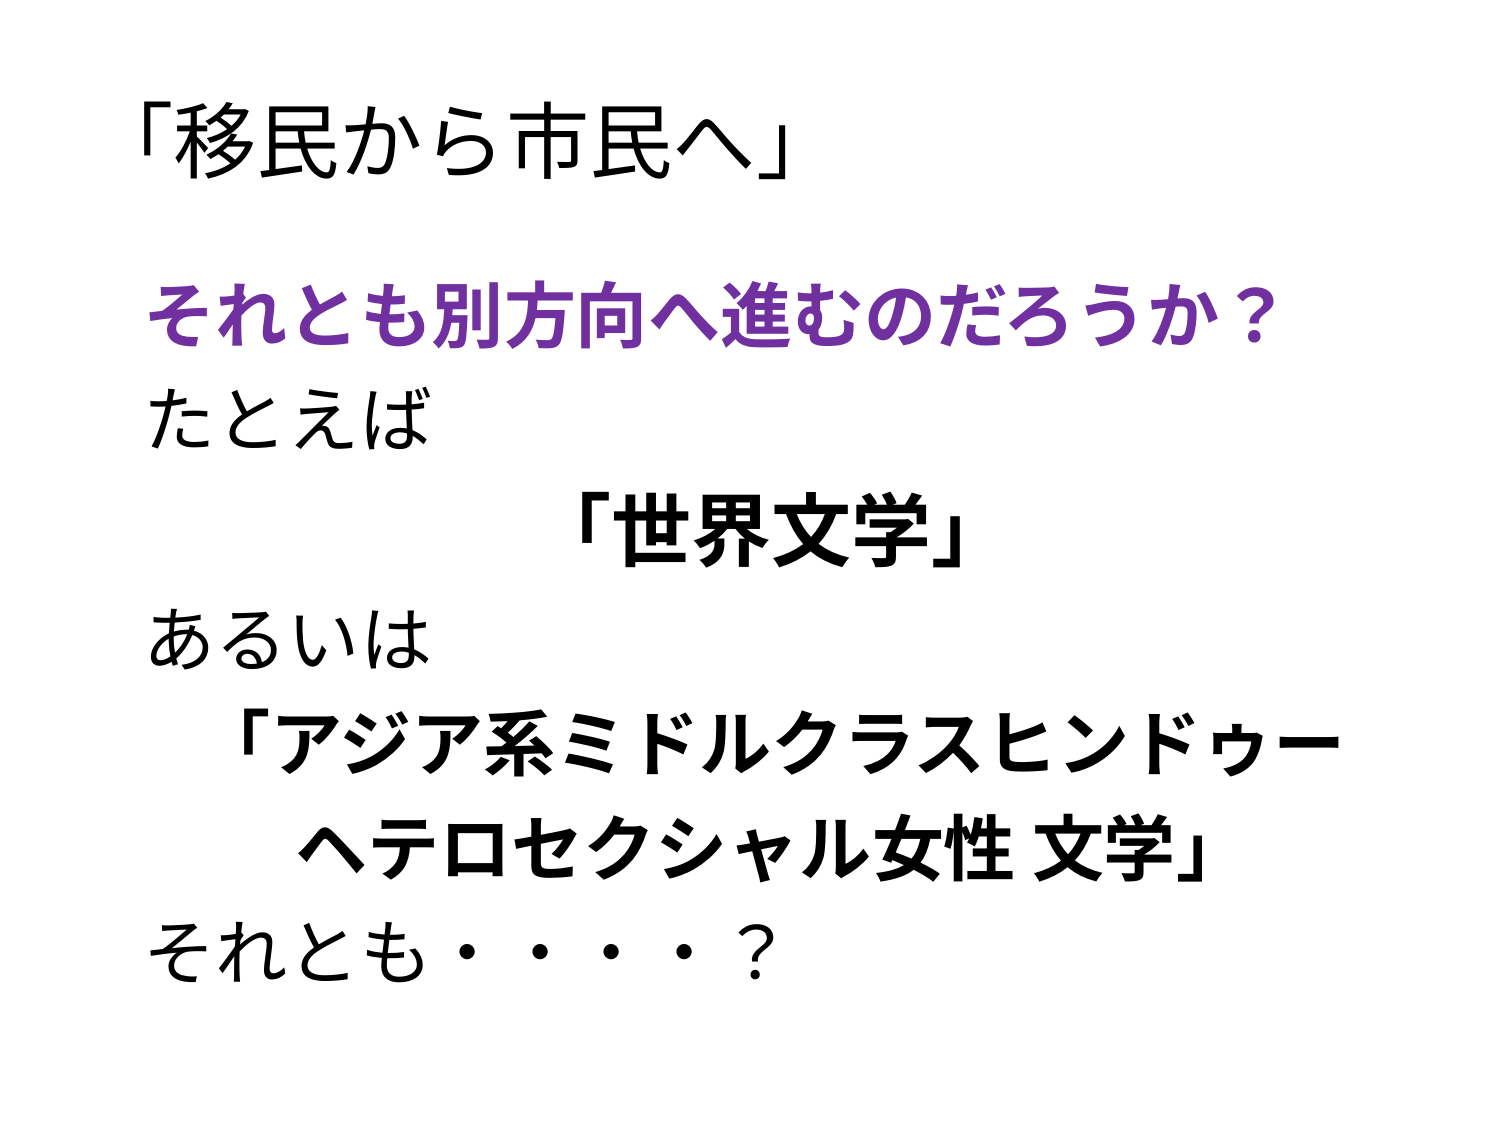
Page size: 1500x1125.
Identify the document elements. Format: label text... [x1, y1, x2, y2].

title 「移民から市民へ」 [75, 66, 1426, 161]
list それとも別方向へ進むのだろうか？ たとえば 「世界文学」 あるいは 「アジア系ミドルクラスヒンドゥー ヘテロセクシャル女性 文学」 それとも・・・・？ [75, 219, 1426, 1005]
